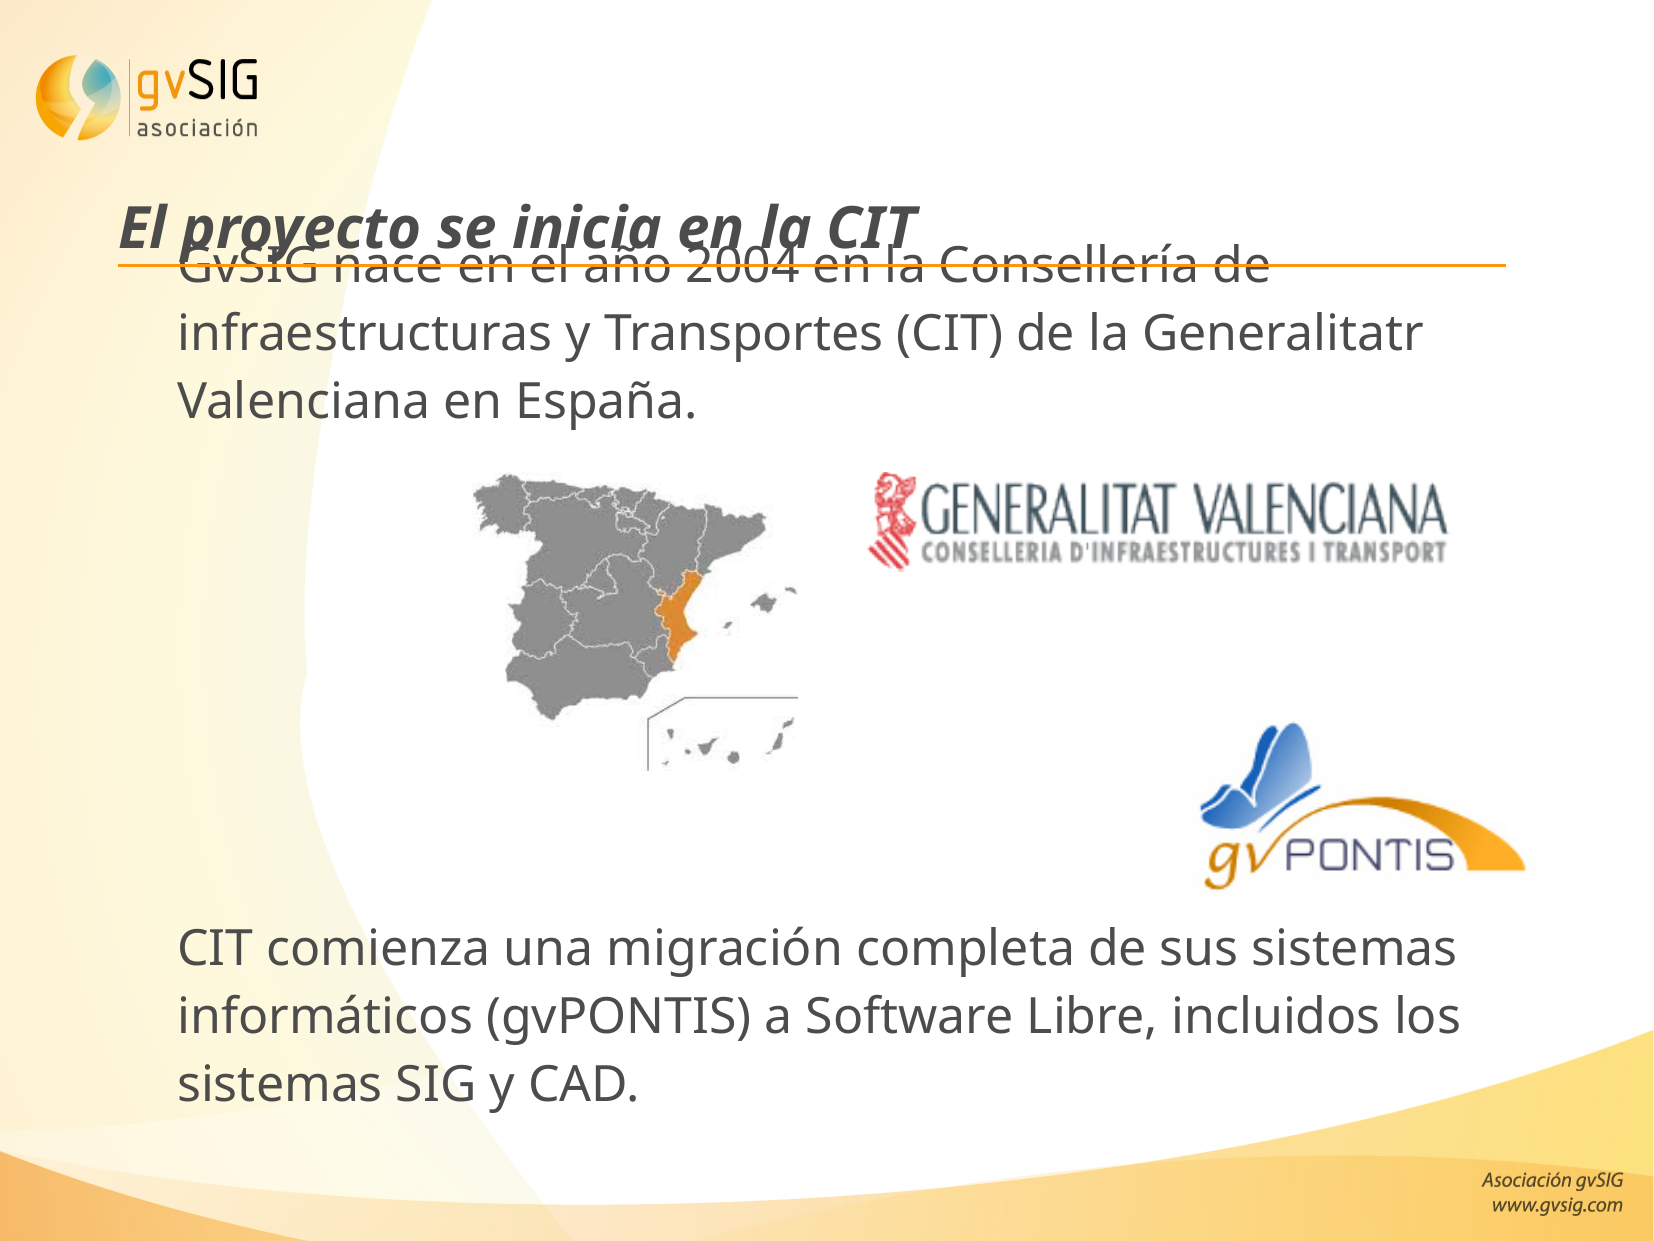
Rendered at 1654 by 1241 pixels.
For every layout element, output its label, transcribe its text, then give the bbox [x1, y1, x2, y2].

title GvSIG nace en el año 2004 en la Consellería de infraestructuras y Transportes (CIT) de la Generalitatr Valenciana en España. CIT comienza una migración completa de sus sistemas informáticos (gvPONTIS) a Software Libre, incluidos los sistemas SIG y CAD. [177, 298, 1625, 1115]
title El proyecto se inicia en la CIT [118, 177, 1607, 276]
picture [0, 0, 1654, 1241]
